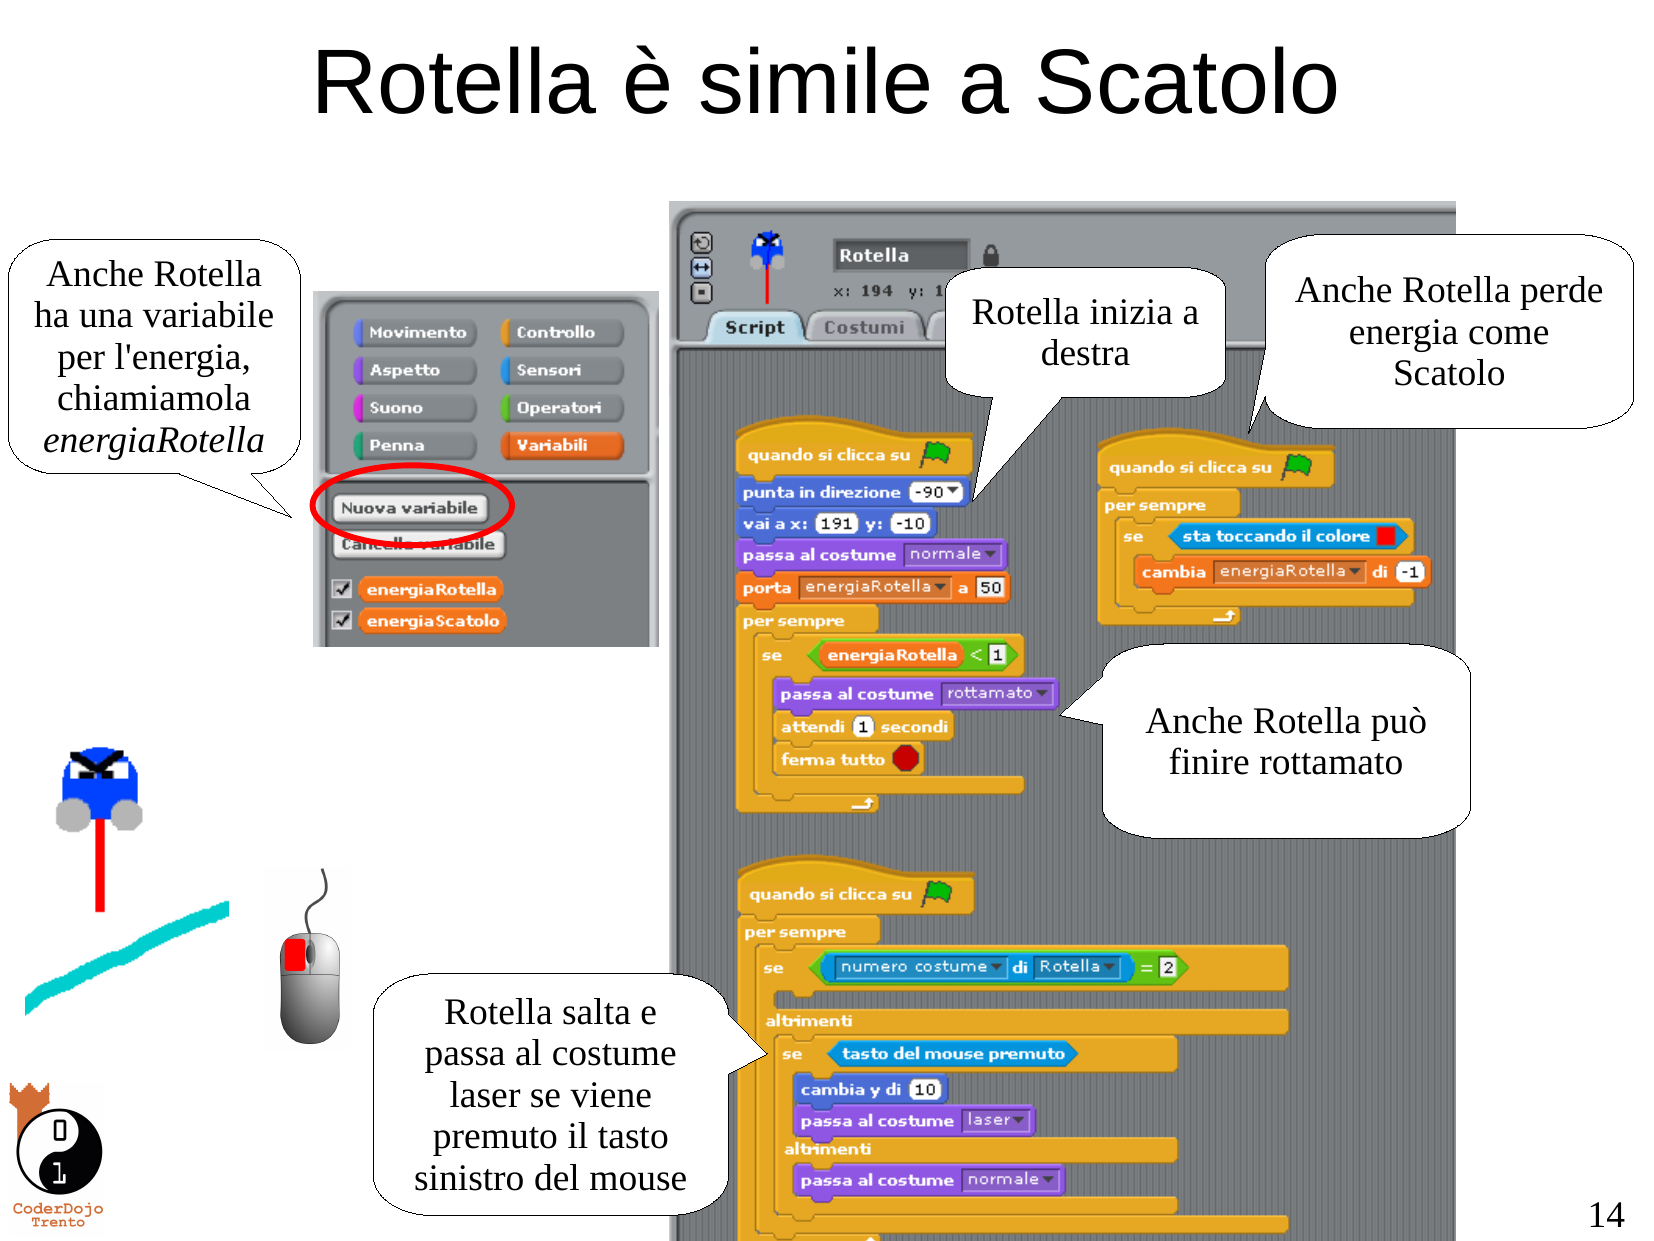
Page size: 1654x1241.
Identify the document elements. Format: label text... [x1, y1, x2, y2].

picture [316, 469, 509, 542]
picture [669, 201, 1456, 1241]
text_box Anche Rotella perde energia come Scatolo [1248, 234, 1634, 434]
title Rotella è simile a Scatolo [82, 0, 1571, 186]
picture [264, 866, 351, 1050]
picture [313, 291, 659, 647]
text_box Anche Rotella può finire rottamato [1059, 643, 1471, 839]
text_box Anche Rotella ha una variabile per l'energia, chiamiamola energiaRotella [8, 239, 301, 518]
text_box Rotella salta e passa al costume laser se viene premuto il tasto sinistro del mouse [373, 973, 768, 1216]
picture [25, 724, 229, 1030]
text_box Rotella inizia a destra [945, 267, 1226, 502]
picture [9, 1083, 104, 1237]
text_box [284, 938, 306, 971]
text_box 14 [1572, 1186, 1650, 1241]
